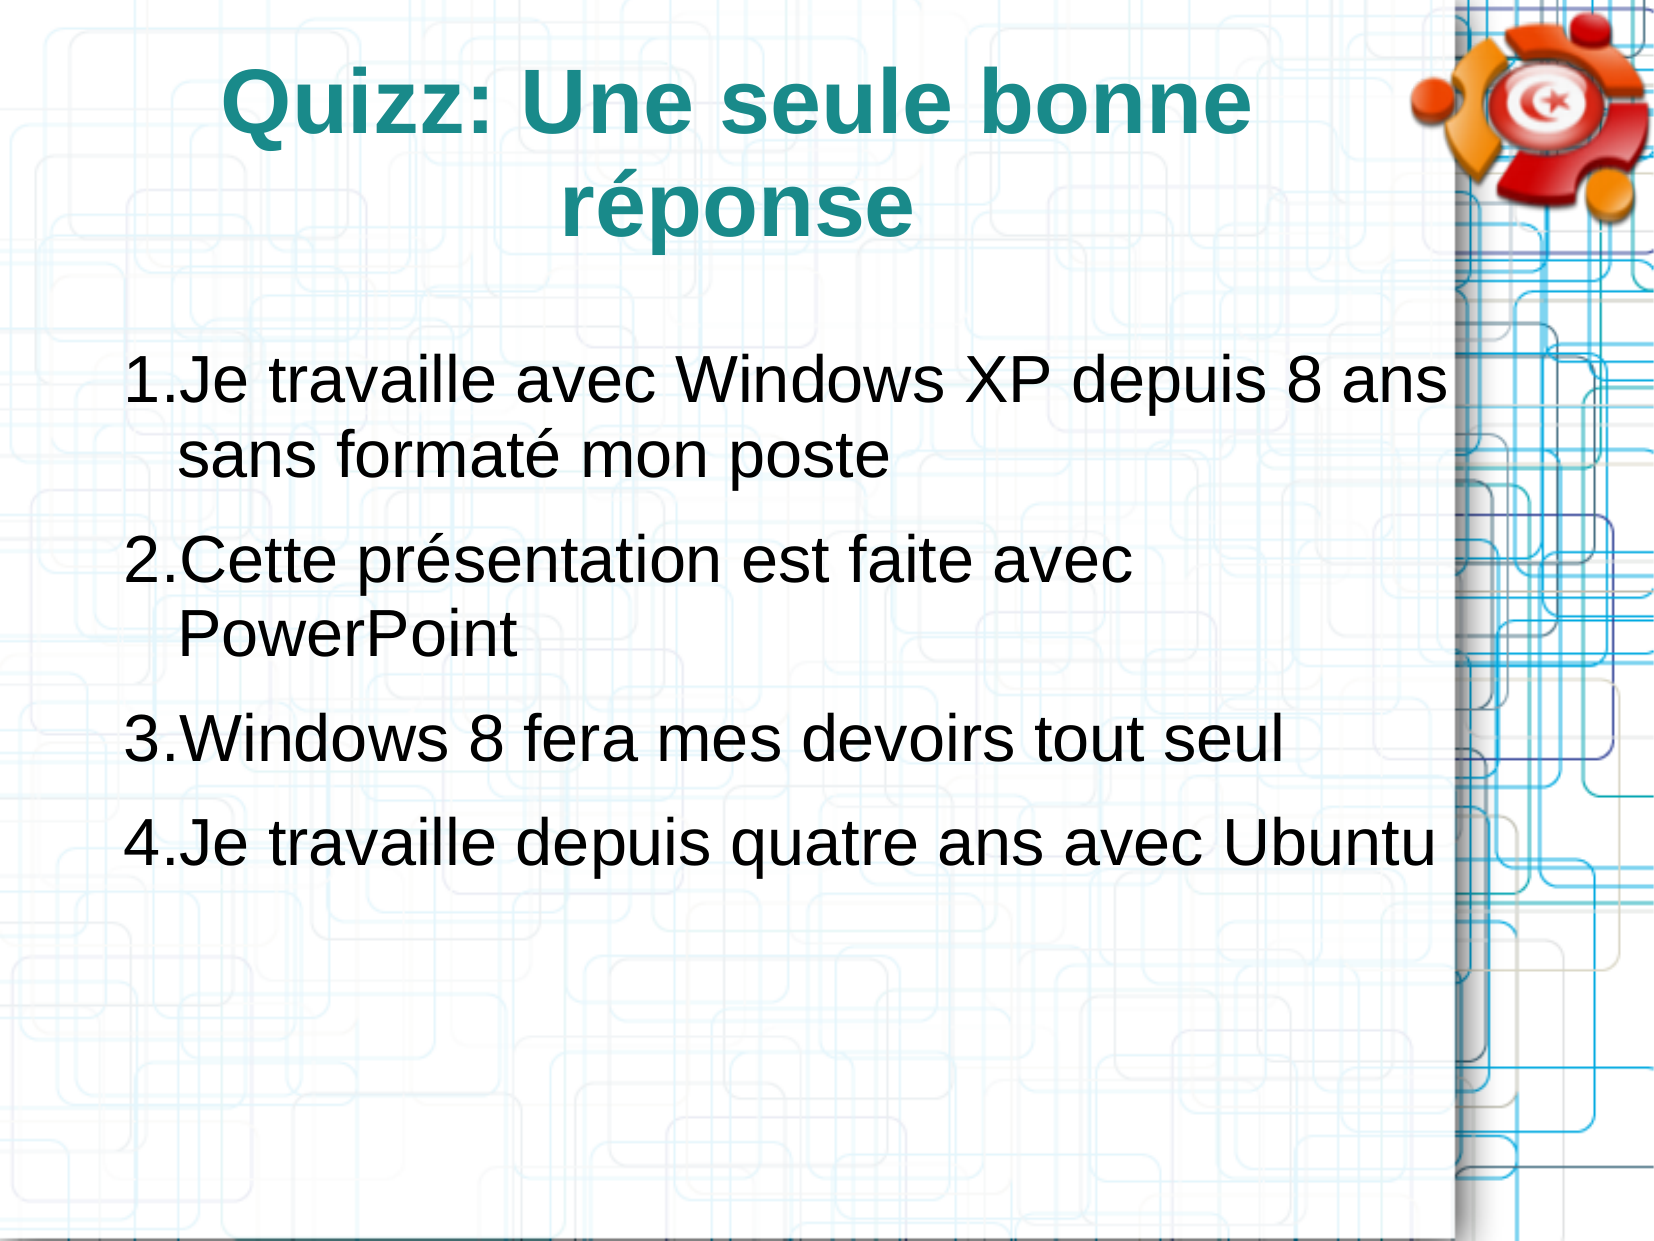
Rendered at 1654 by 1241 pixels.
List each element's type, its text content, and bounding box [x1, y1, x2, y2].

picture [0, 0, 1654, 1241]
list Je travaille avec Windows XP depuis 8 ans sans formaté mon poste Cette présentation est faite avec PowerPoint Windows 8 fera mes devoirs tout seul Je travaille depuis quatre ans avec Ubuntu [106, 342, 1465, 1147]
title Quizz: Une seule bonne réponse [59, 49, 1418, 257]
